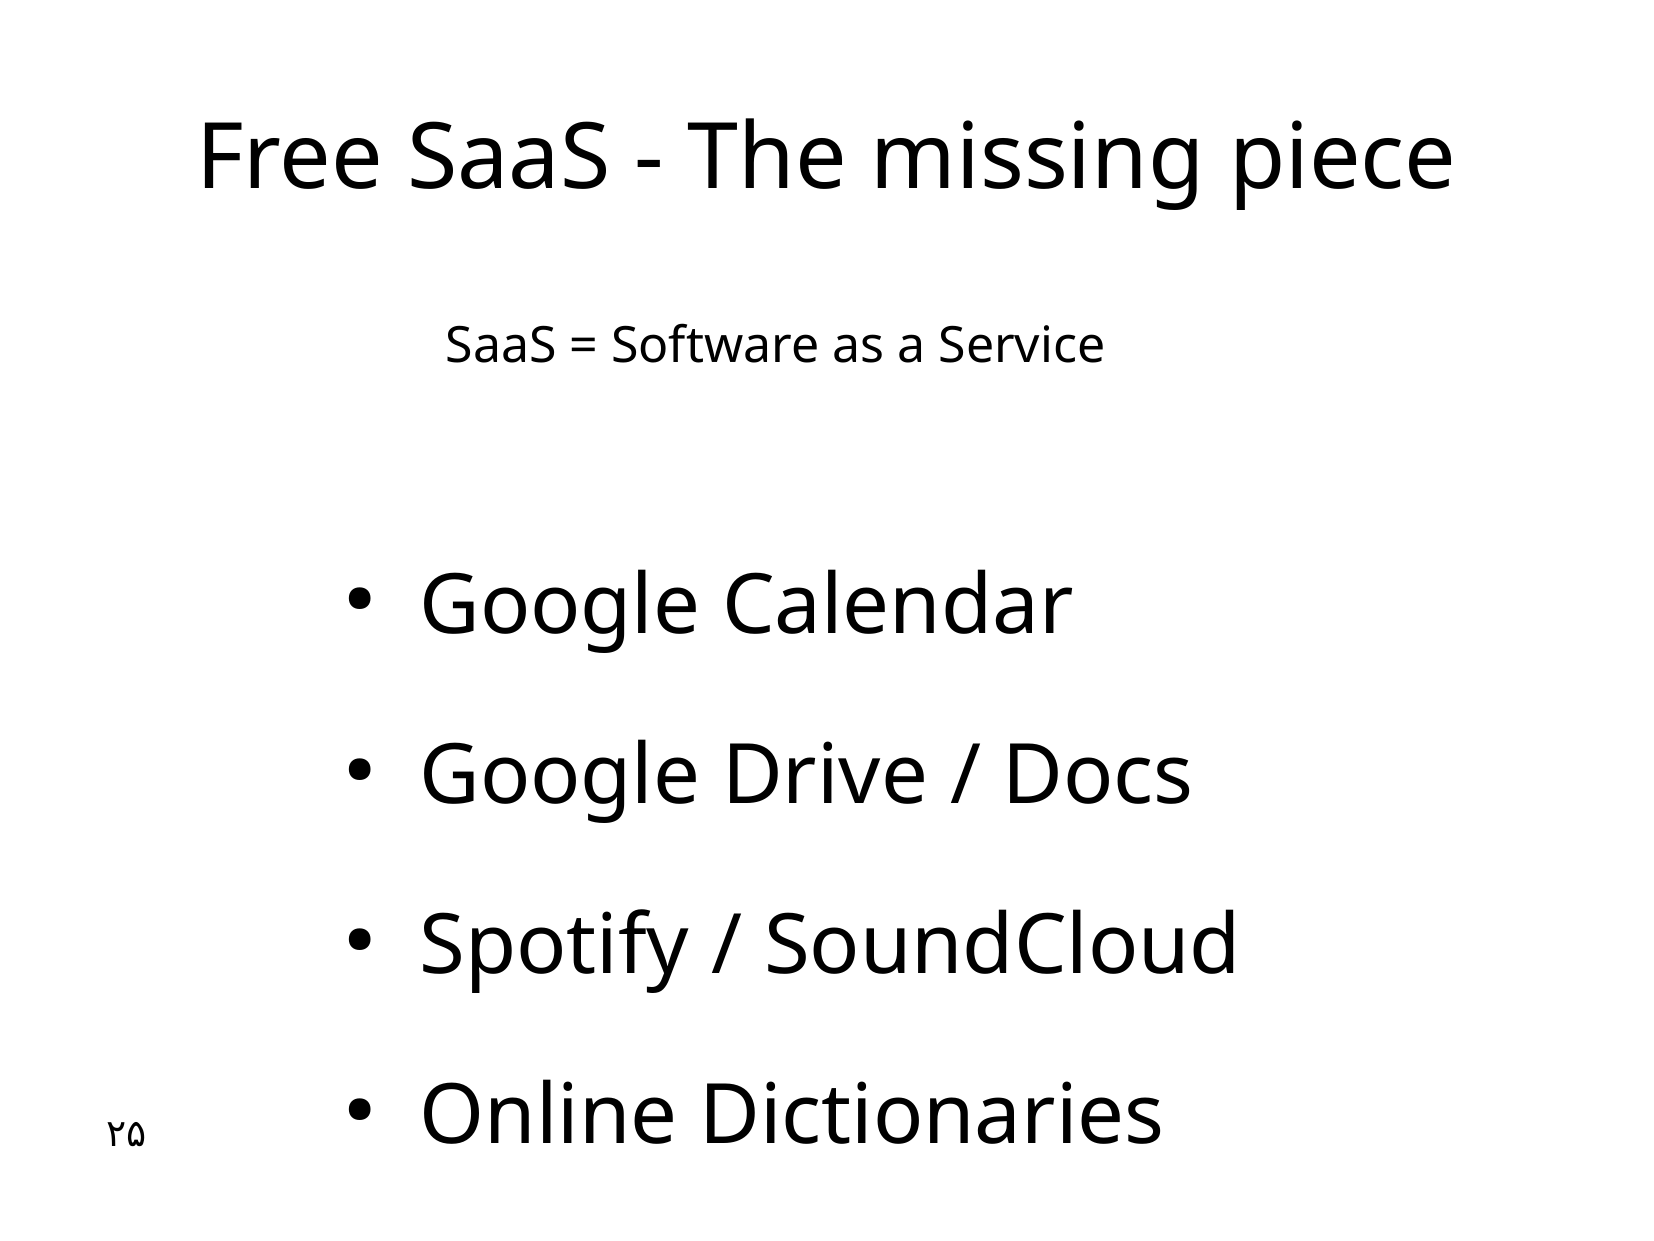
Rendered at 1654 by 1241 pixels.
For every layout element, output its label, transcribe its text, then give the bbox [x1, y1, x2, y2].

text_box ۲۵ [91, 1104, 165, 1175]
text_box Google Calendar Google Drive / Docs Spotify / SoundCloud Online Dictionaries [330, 480, 1306, 1029]
title Free SaaS - The missing piece [82, 49, 1571, 257]
text_box SaaS = Software as a Service [431, 301, 1201, 376]
